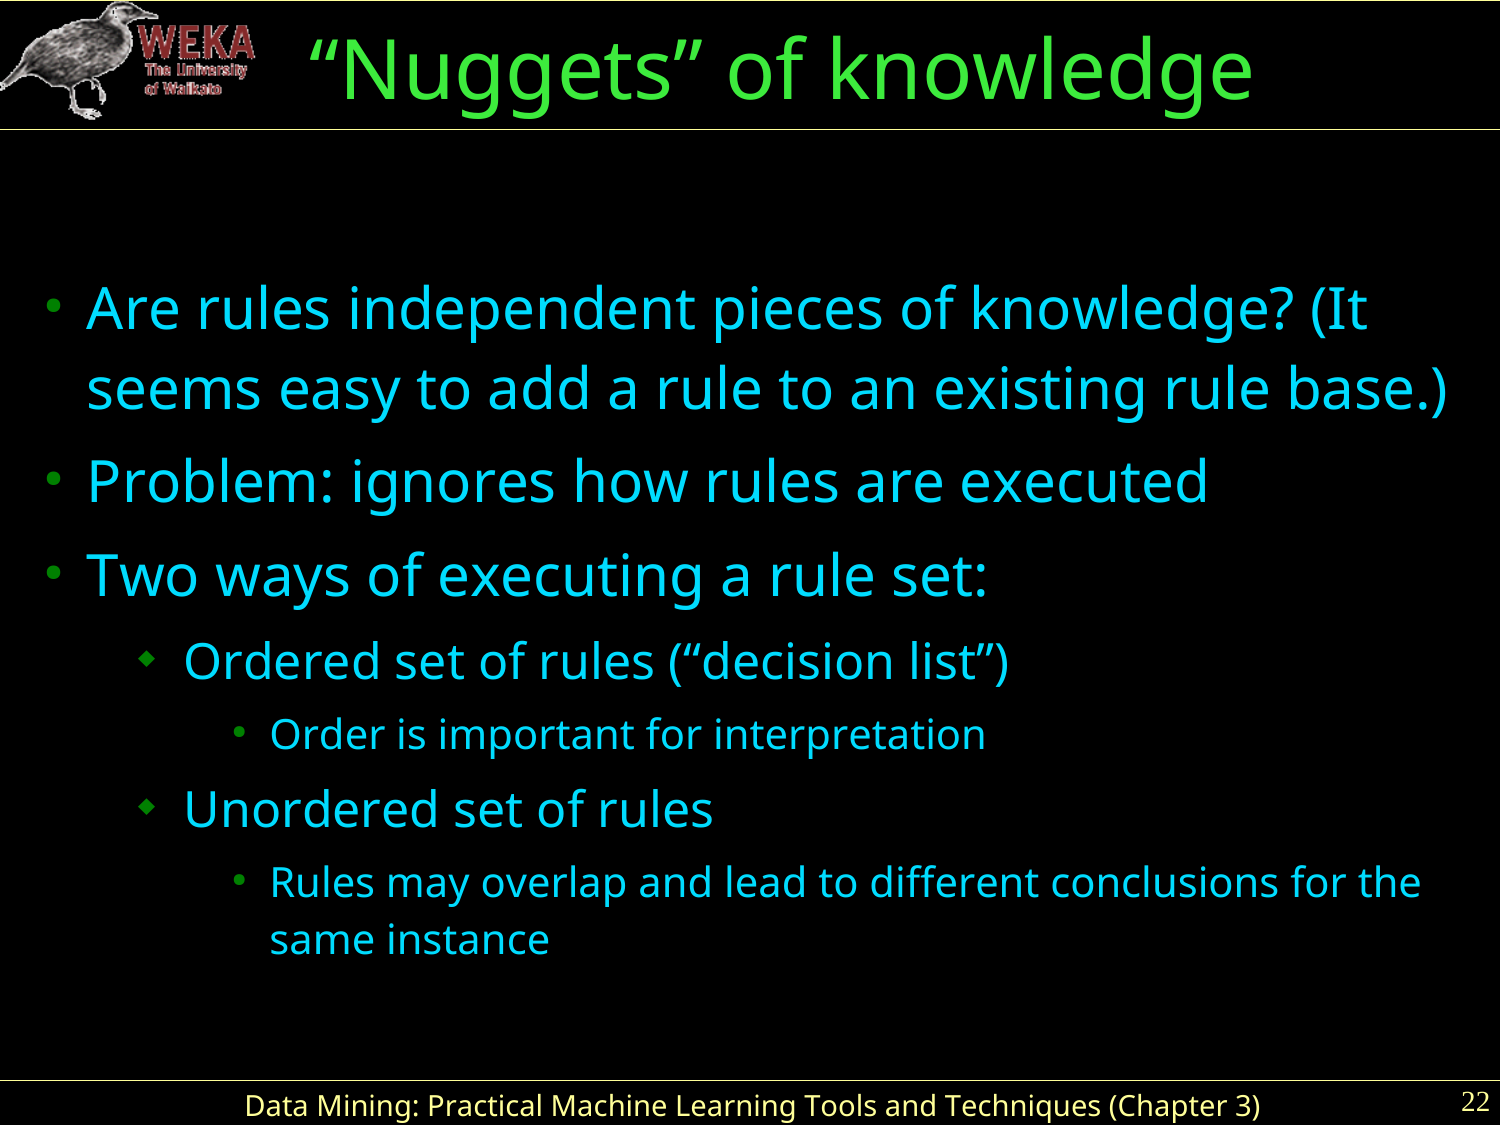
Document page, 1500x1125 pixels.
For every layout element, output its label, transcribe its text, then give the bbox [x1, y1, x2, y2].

picture [0, 1, 266, 129]
title “Nuggets” of knowledge [295, 0, 1500, 148]
text_box Are rules independent pieces of knowledge? (It seems easy to add a rule to an existing rule base.) Problem: ignores how rules are executed Two ways of executing a rule set: Ordered set of rules (“decision list”) Order is important for interpretation Unordered set of rules Rules may overlap and lead to different conclusions for the same instance [29, 260, 1477, 936]
